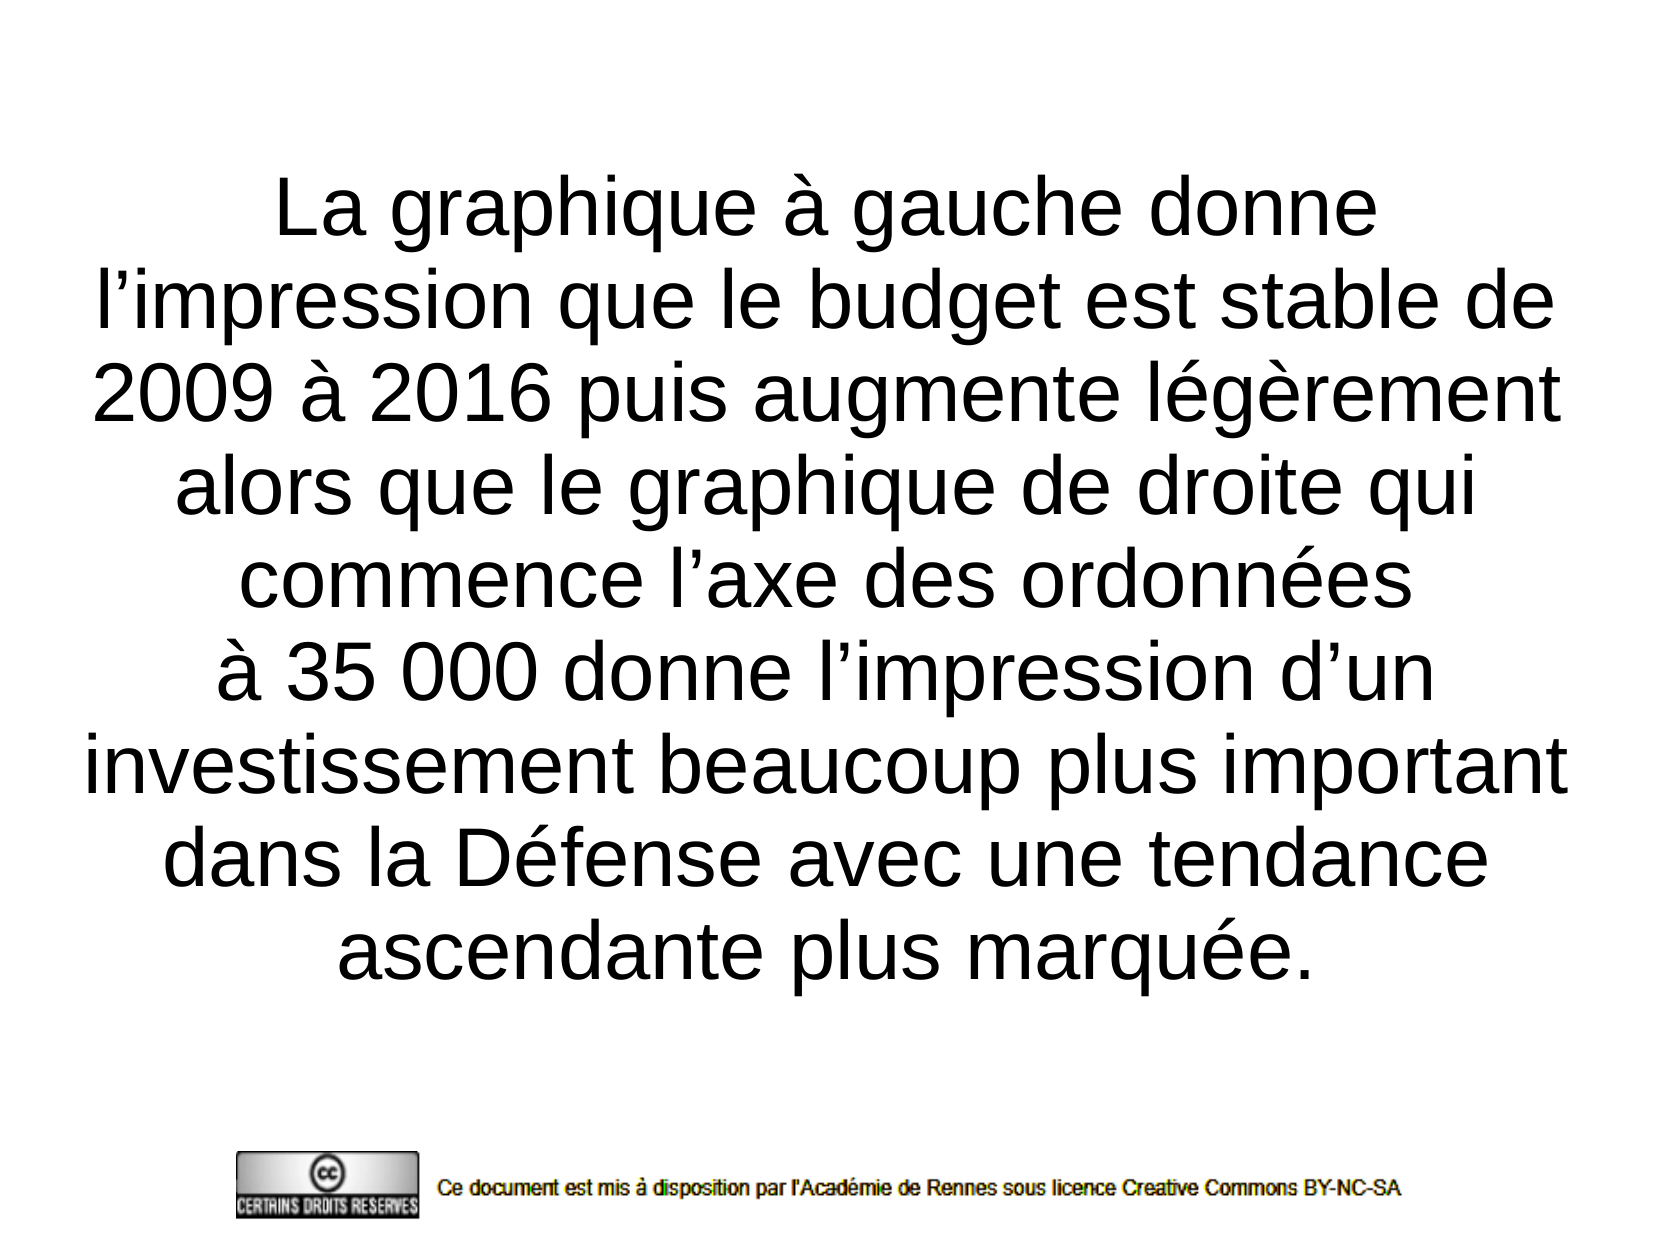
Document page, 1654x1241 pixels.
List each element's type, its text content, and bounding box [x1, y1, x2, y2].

subtitle La graphique à gauche donne l’impression que le budget est stable de 2009 à 2016 puis augmente légèrement alors que le graphique de droite qui commence l’axe des ordonnées à 35 000 donne l’impression d’un investissement beaucoup plus important dans la Défense avec une tendance ascendante plus marquée. [82, 49, 1571, 1109]
picture [236, 1151, 1418, 1228]
